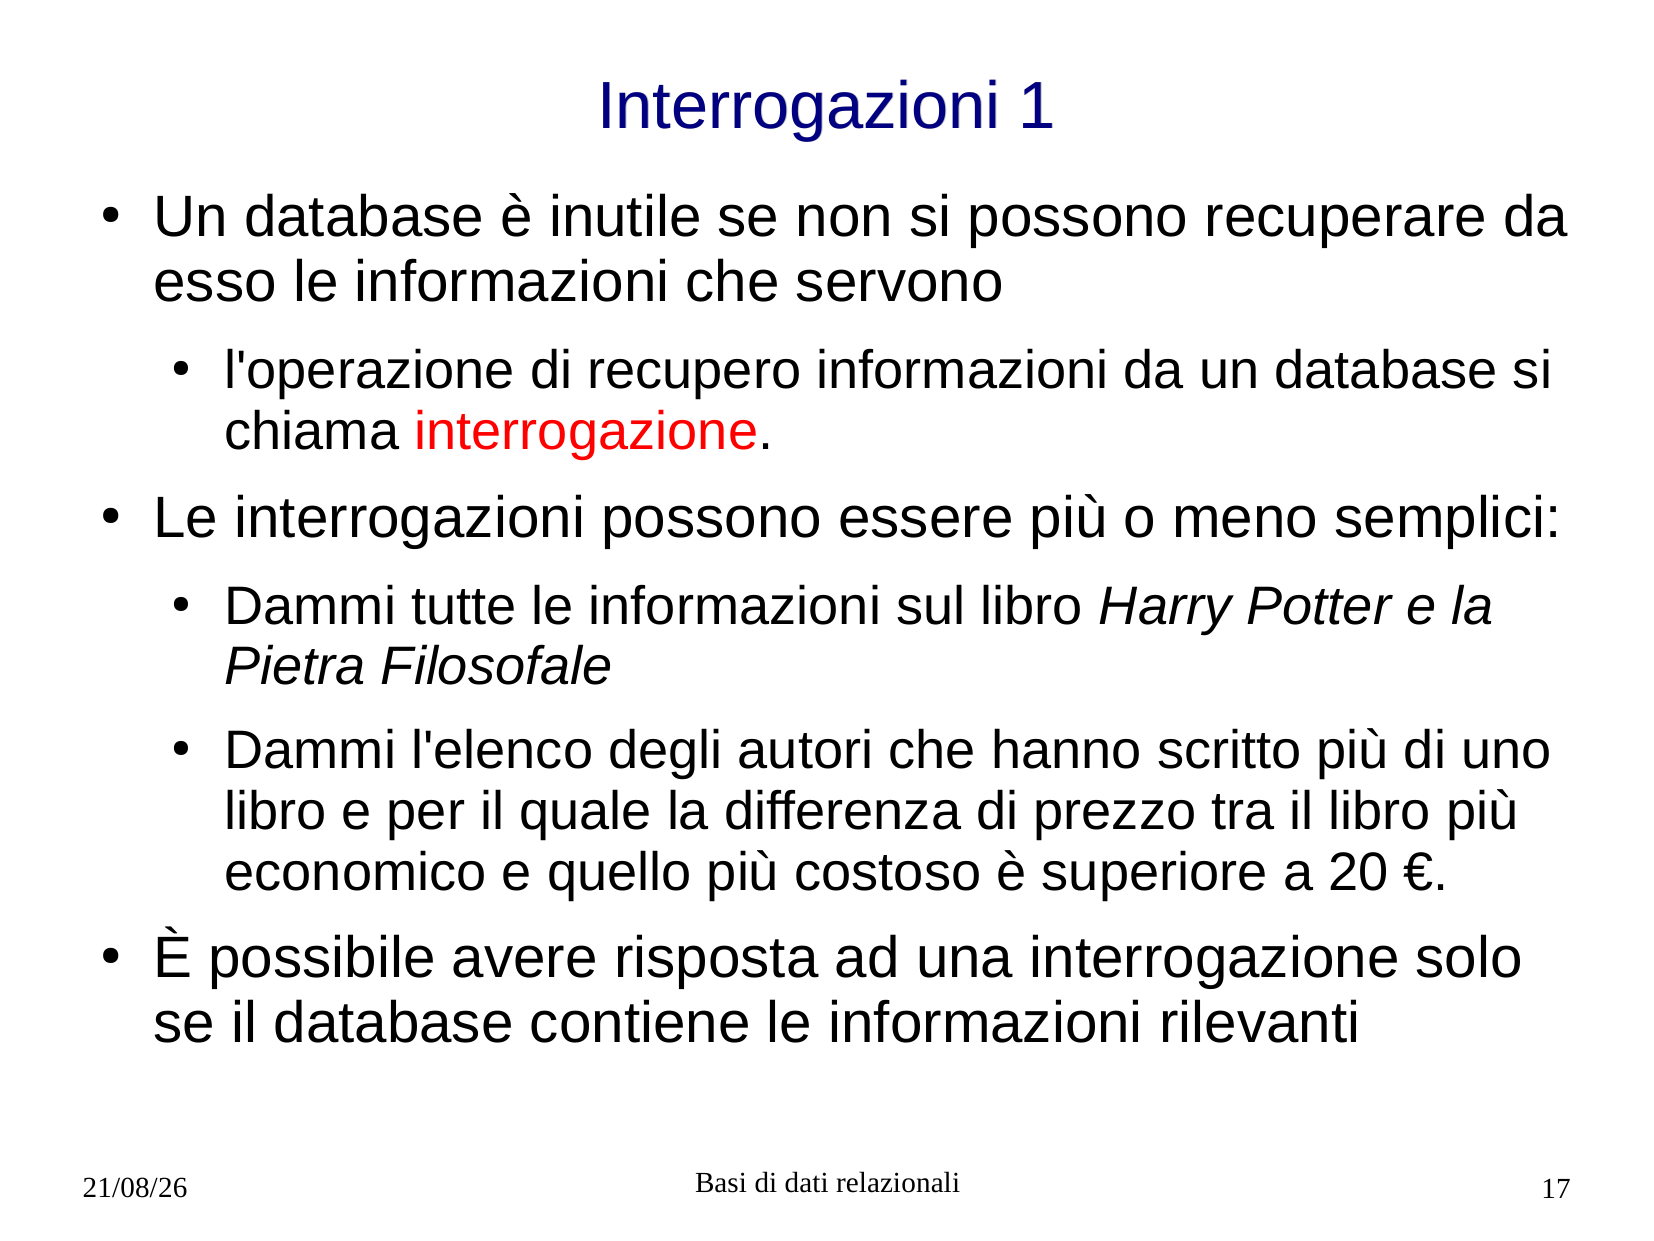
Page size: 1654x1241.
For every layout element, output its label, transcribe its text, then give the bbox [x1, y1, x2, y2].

list Un database è inutile se non si possono recuperare da esso le informazioni che servono l'operazione di recupero informazioni da un database si chiama interrogazione. Le interrogazioni possono essere più o meno semplici: Dammi tutte le informazioni sul libro Harry Potter e la Pietra Filosofale Dammi l'elenco degli autori che hanno scritto più di uno libro e per il quale la differenza di prezzo tra il libro più economico e quello più costoso è superiore a 20 €. È possibile avere risposta ad una interrogazione solo se il database contiene le informazioni rilevanti [82, 183, 1571, 1130]
title Interrogazioni 1 [82, 49, 1571, 161]
